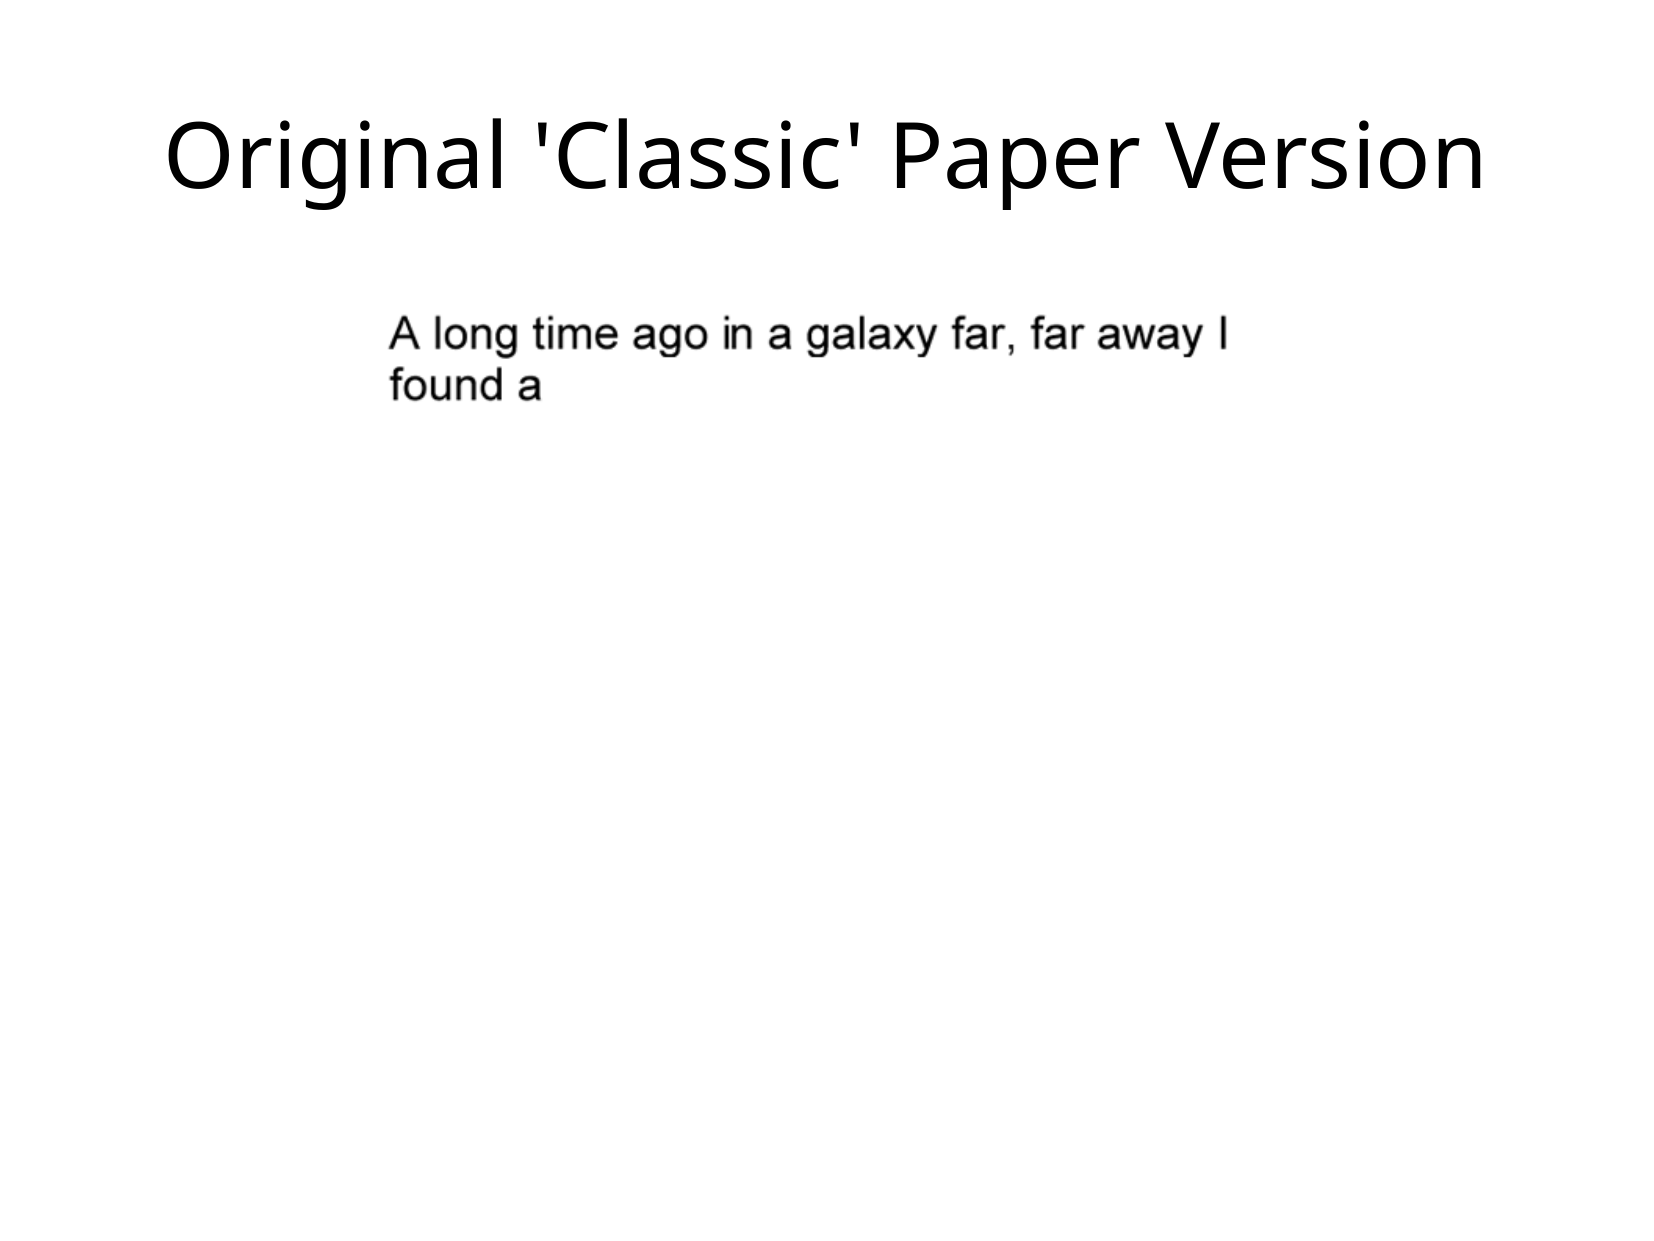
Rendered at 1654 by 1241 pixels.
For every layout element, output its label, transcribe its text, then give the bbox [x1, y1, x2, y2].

title Original 'Classic' Paper Version [82, 49, 1571, 257]
picture [361, 276, 1300, 1182]
